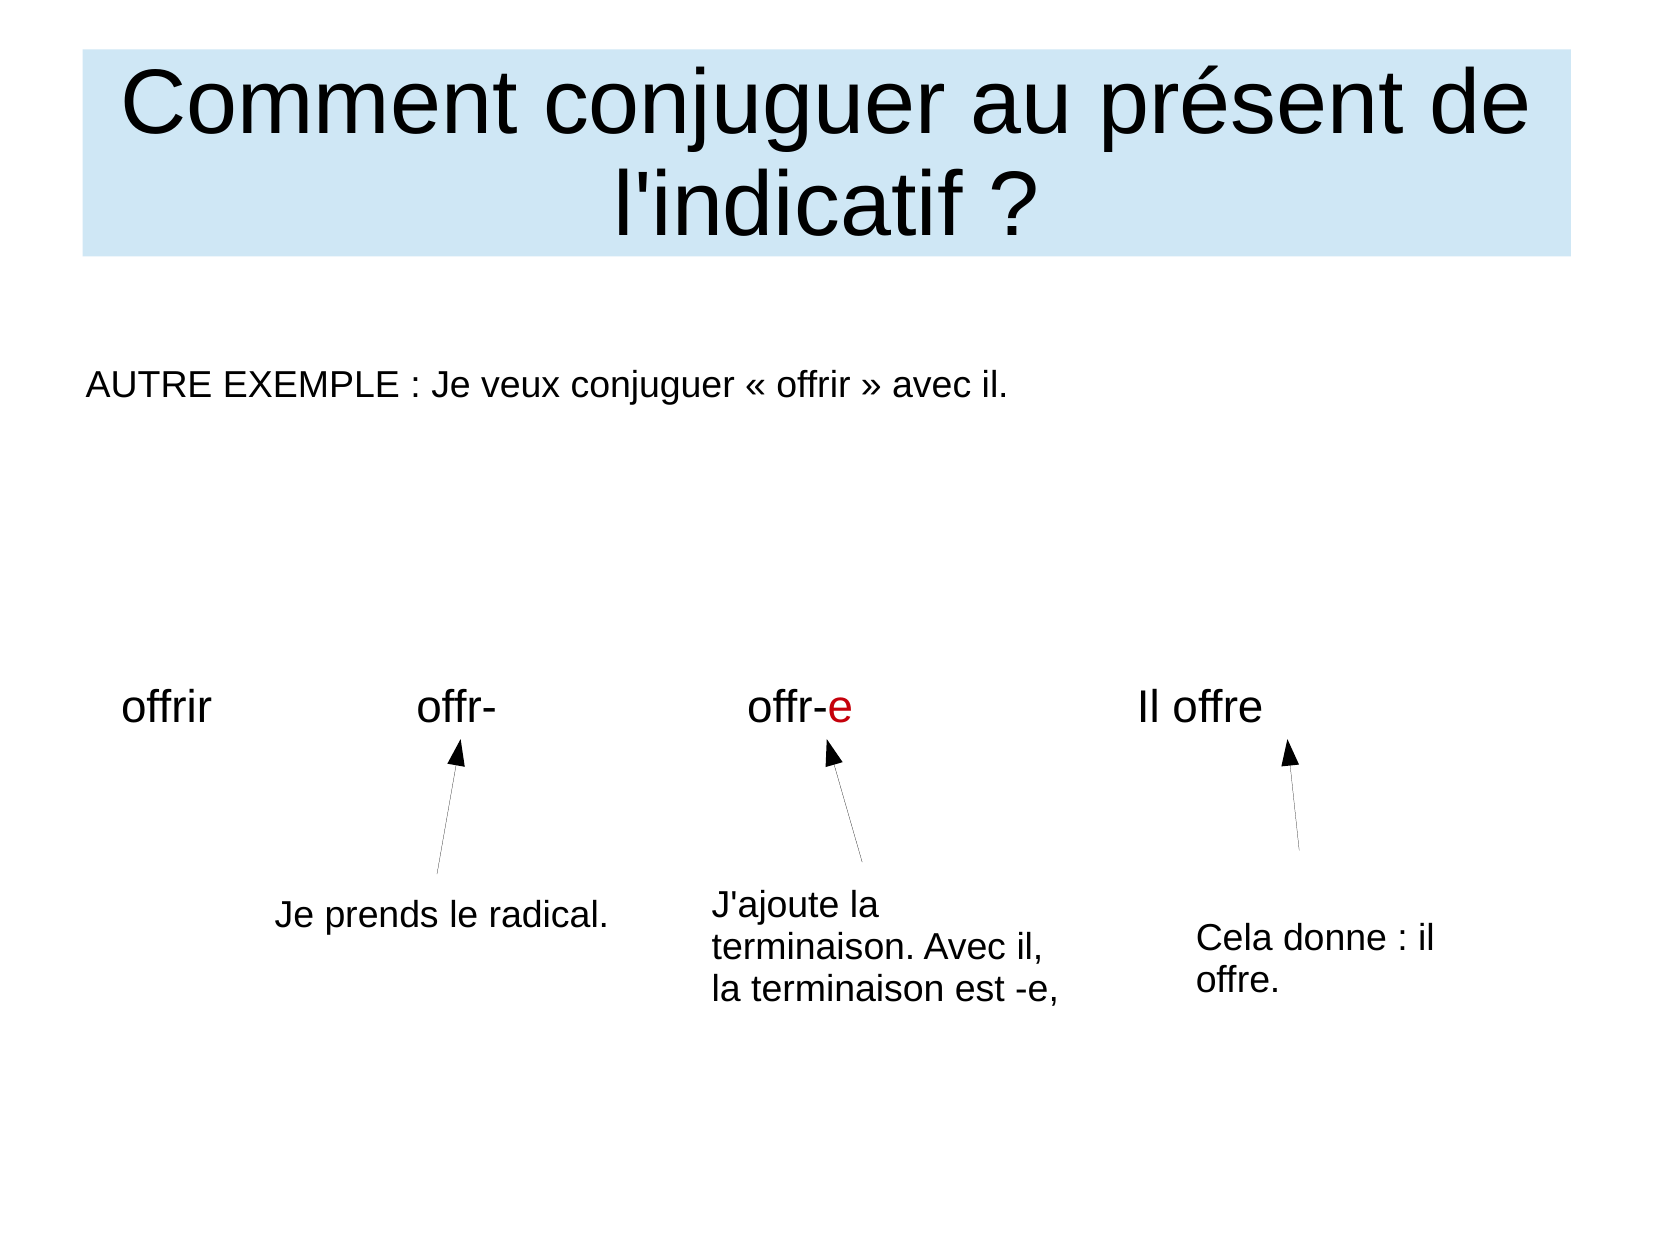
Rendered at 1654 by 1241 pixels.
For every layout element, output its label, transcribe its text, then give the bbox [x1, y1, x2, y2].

text_box AUTRE EXEMPLE : Je veux conjuguer « offrir » avec il. [70, 356, 1536, 414]
text_box offrir [106, 673, 401, 740]
text_box Il offre [1122, 673, 1536, 740]
text_box J'ajoute la terminaison. Avec il, la terminaison est -e, [696, 876, 1087, 1018]
text_box Cela donne : il offre. [1181, 909, 1524, 1009]
text_box offr-e [732, 673, 1040, 740]
title Comment conjuguer au présent de l'indicatif ? [82, 49, 1571, 257]
text_box Je prends le radical. [259, 885, 650, 943]
text_box offr- [401, 673, 709, 740]
